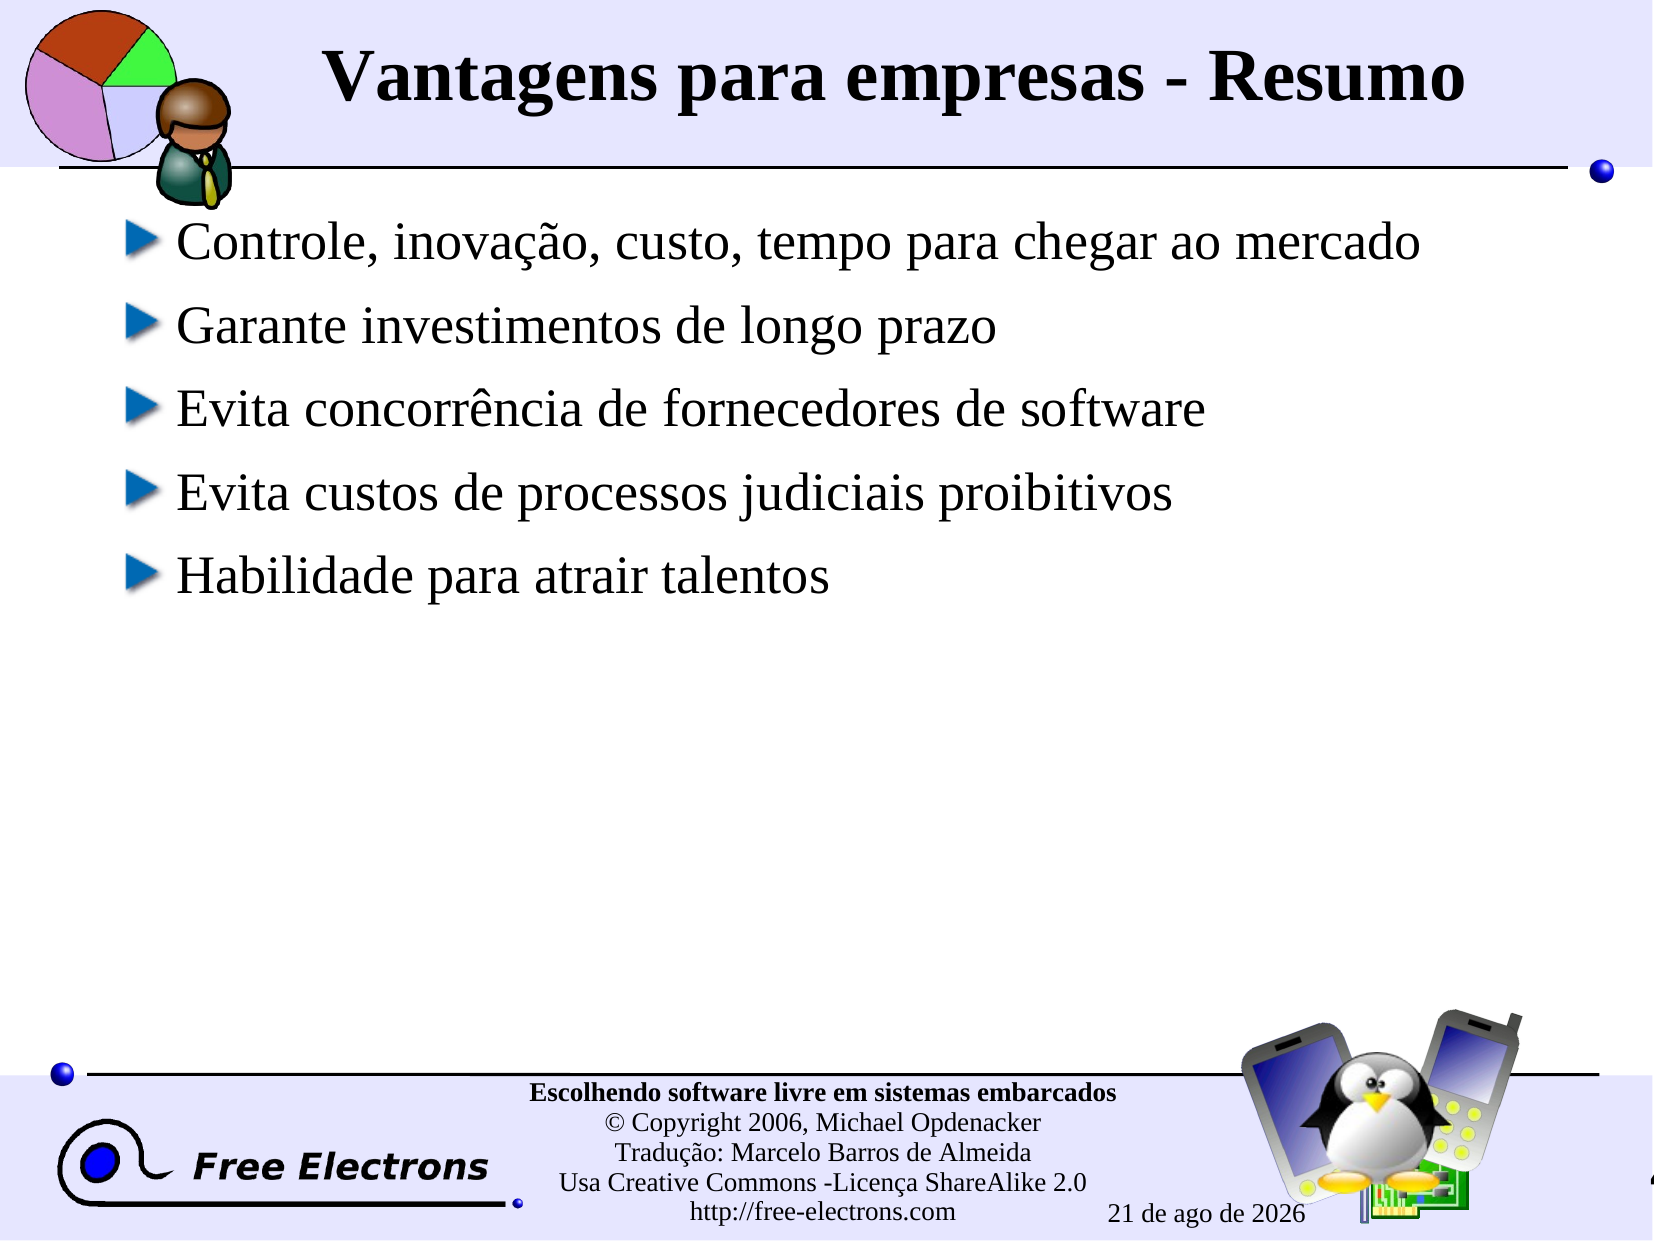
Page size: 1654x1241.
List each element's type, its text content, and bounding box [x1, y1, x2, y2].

picture [25, 10, 232, 210]
title Vantagens para empresas - Resumo [232, 25, 1551, 124]
list Controle, inovação, custo, tempo para chegar ao mercado Garante investimentos de longo prazo Evita concorrência de fornecedores de software Evita custos de processos judiciais proibitivos Habilidade para atrair talentos [105, 216, 1518, 1067]
picture [50, 1108, 527, 1216]
picture [1231, 1008, 1537, 1241]
